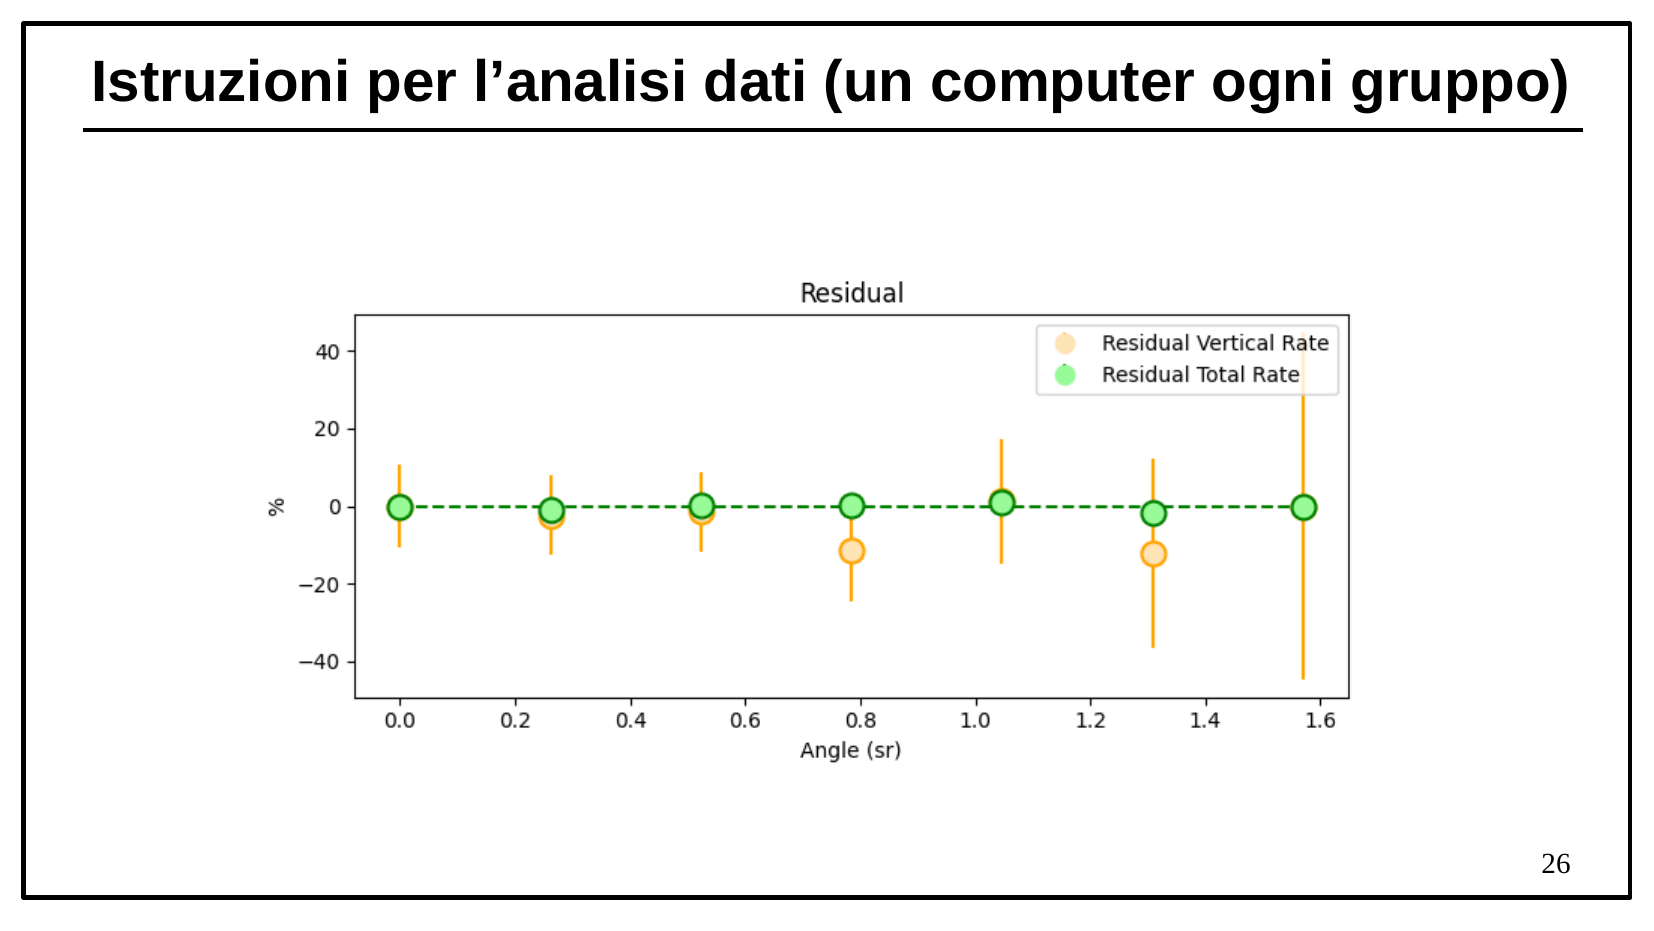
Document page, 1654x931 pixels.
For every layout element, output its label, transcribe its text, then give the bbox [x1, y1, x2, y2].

picture [245, 259, 1371, 785]
text_box Istruzioni per l’analisi dati (un computer ogni gruppo) [76, 41, 1601, 154]
